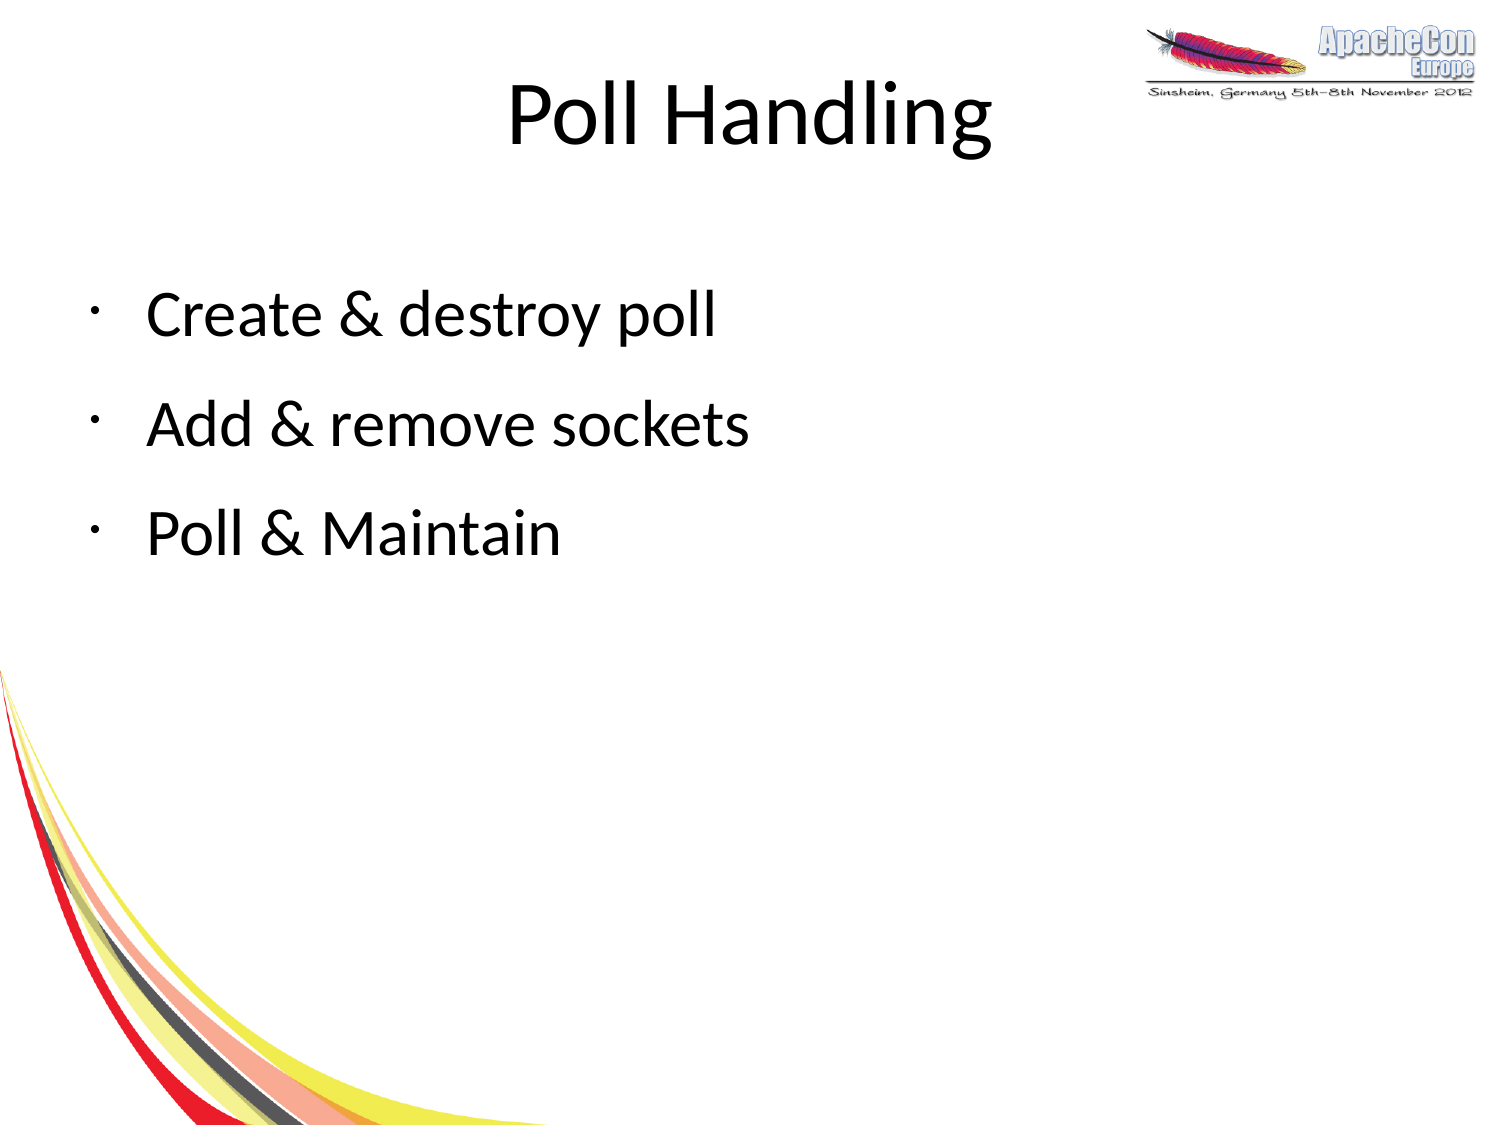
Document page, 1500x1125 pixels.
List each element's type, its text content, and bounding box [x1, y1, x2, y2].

title Poll Handling [75, 45, 1425, 233]
picture [0, 0, 1500, 1125]
list Create & destroy poll Add & remove sockets Poll & Maintain [75, 262, 1425, 1005]
